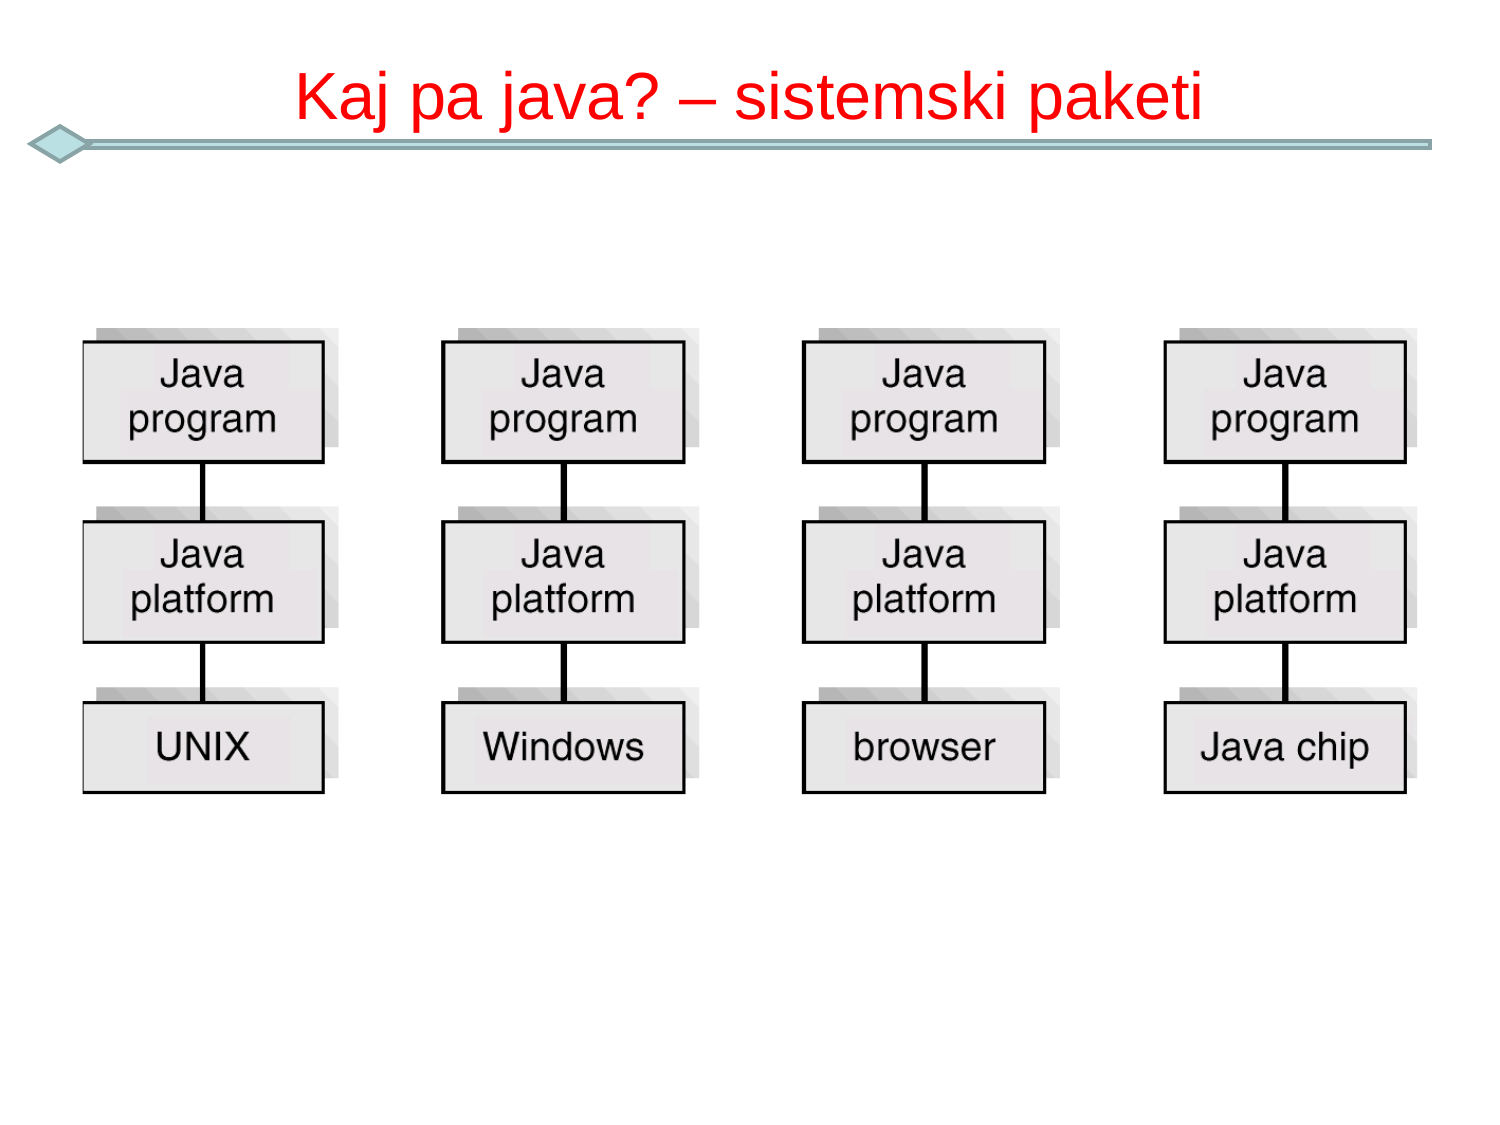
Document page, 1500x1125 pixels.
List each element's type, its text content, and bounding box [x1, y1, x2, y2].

title Kaj pa java? – sistemski paketi [75, 45, 1426, 141]
picture [82, 328, 1418, 797]
